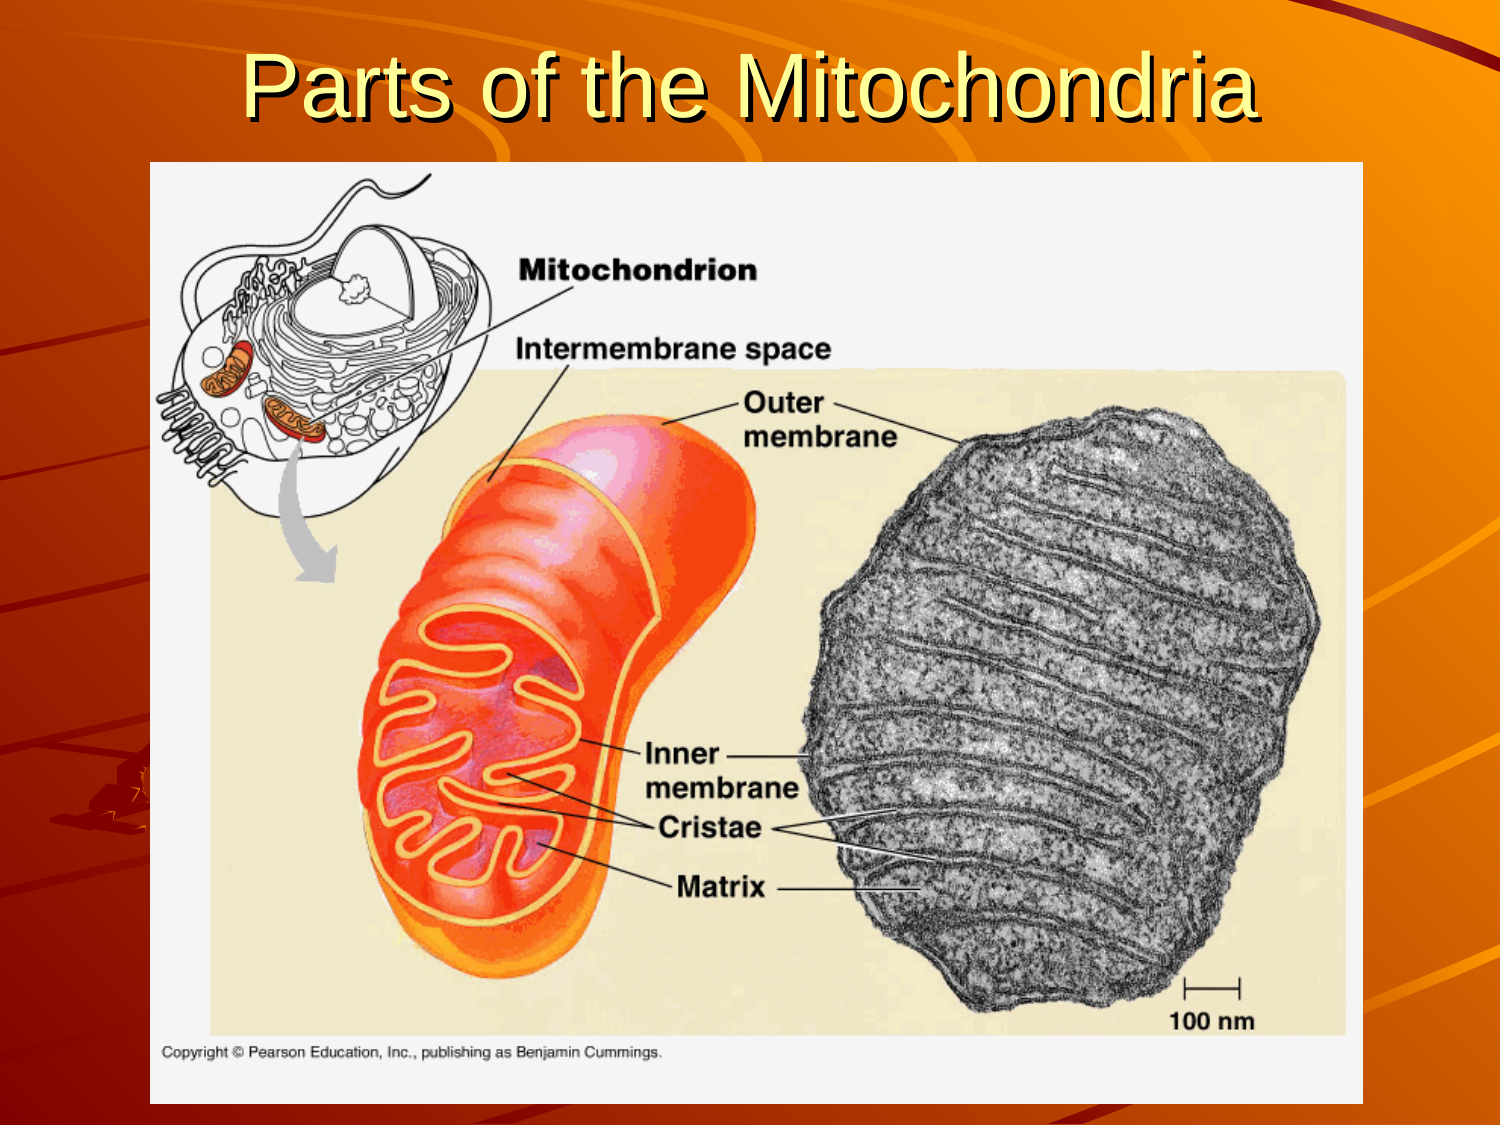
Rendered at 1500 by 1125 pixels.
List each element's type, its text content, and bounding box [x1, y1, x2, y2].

picture [150, 162, 1363, 1104]
title Parts of the Mitochondria [75, 12, 1426, 146]
